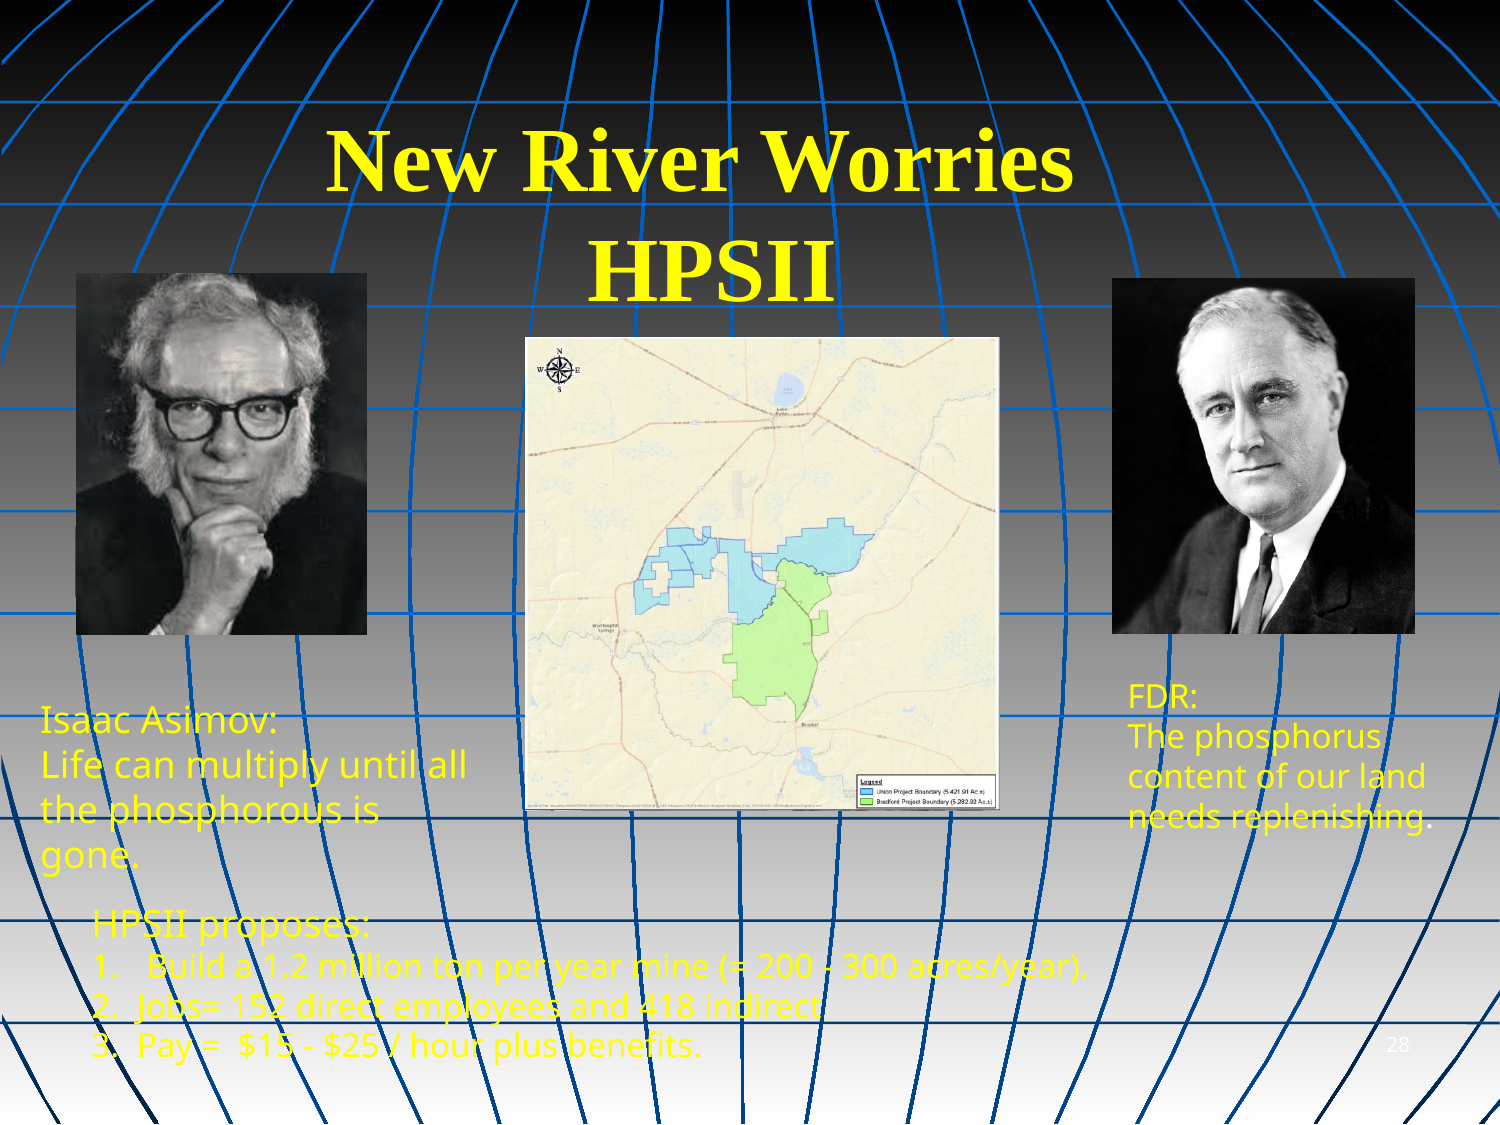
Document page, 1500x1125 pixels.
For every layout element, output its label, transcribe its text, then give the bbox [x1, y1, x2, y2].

slide_number <number> [1074, 1073, 1425, 1100]
slide_number FDR: The phosphorus content of our land needs replenishing. [1112, 667, 1463, 862]
picture [525, 337, 1000, 811]
picture [1112, 278, 1415, 635]
text_box HPSII proposes: Build a 1.2 million ton per year mine (= 200 - 300 acres/year). 2. Jobs= 152 direct employees and 418 indirect 3. Pay = $15 - $25 / hour plus benefits. [76, 862, 1489, 1073]
text_box Isaac Asimov: Life can multiply until all the phosphorous is gone. [25, 688, 485, 884]
picture [76, 273, 367, 635]
title New River Worries HPSII [137, 92, 1288, 280]
